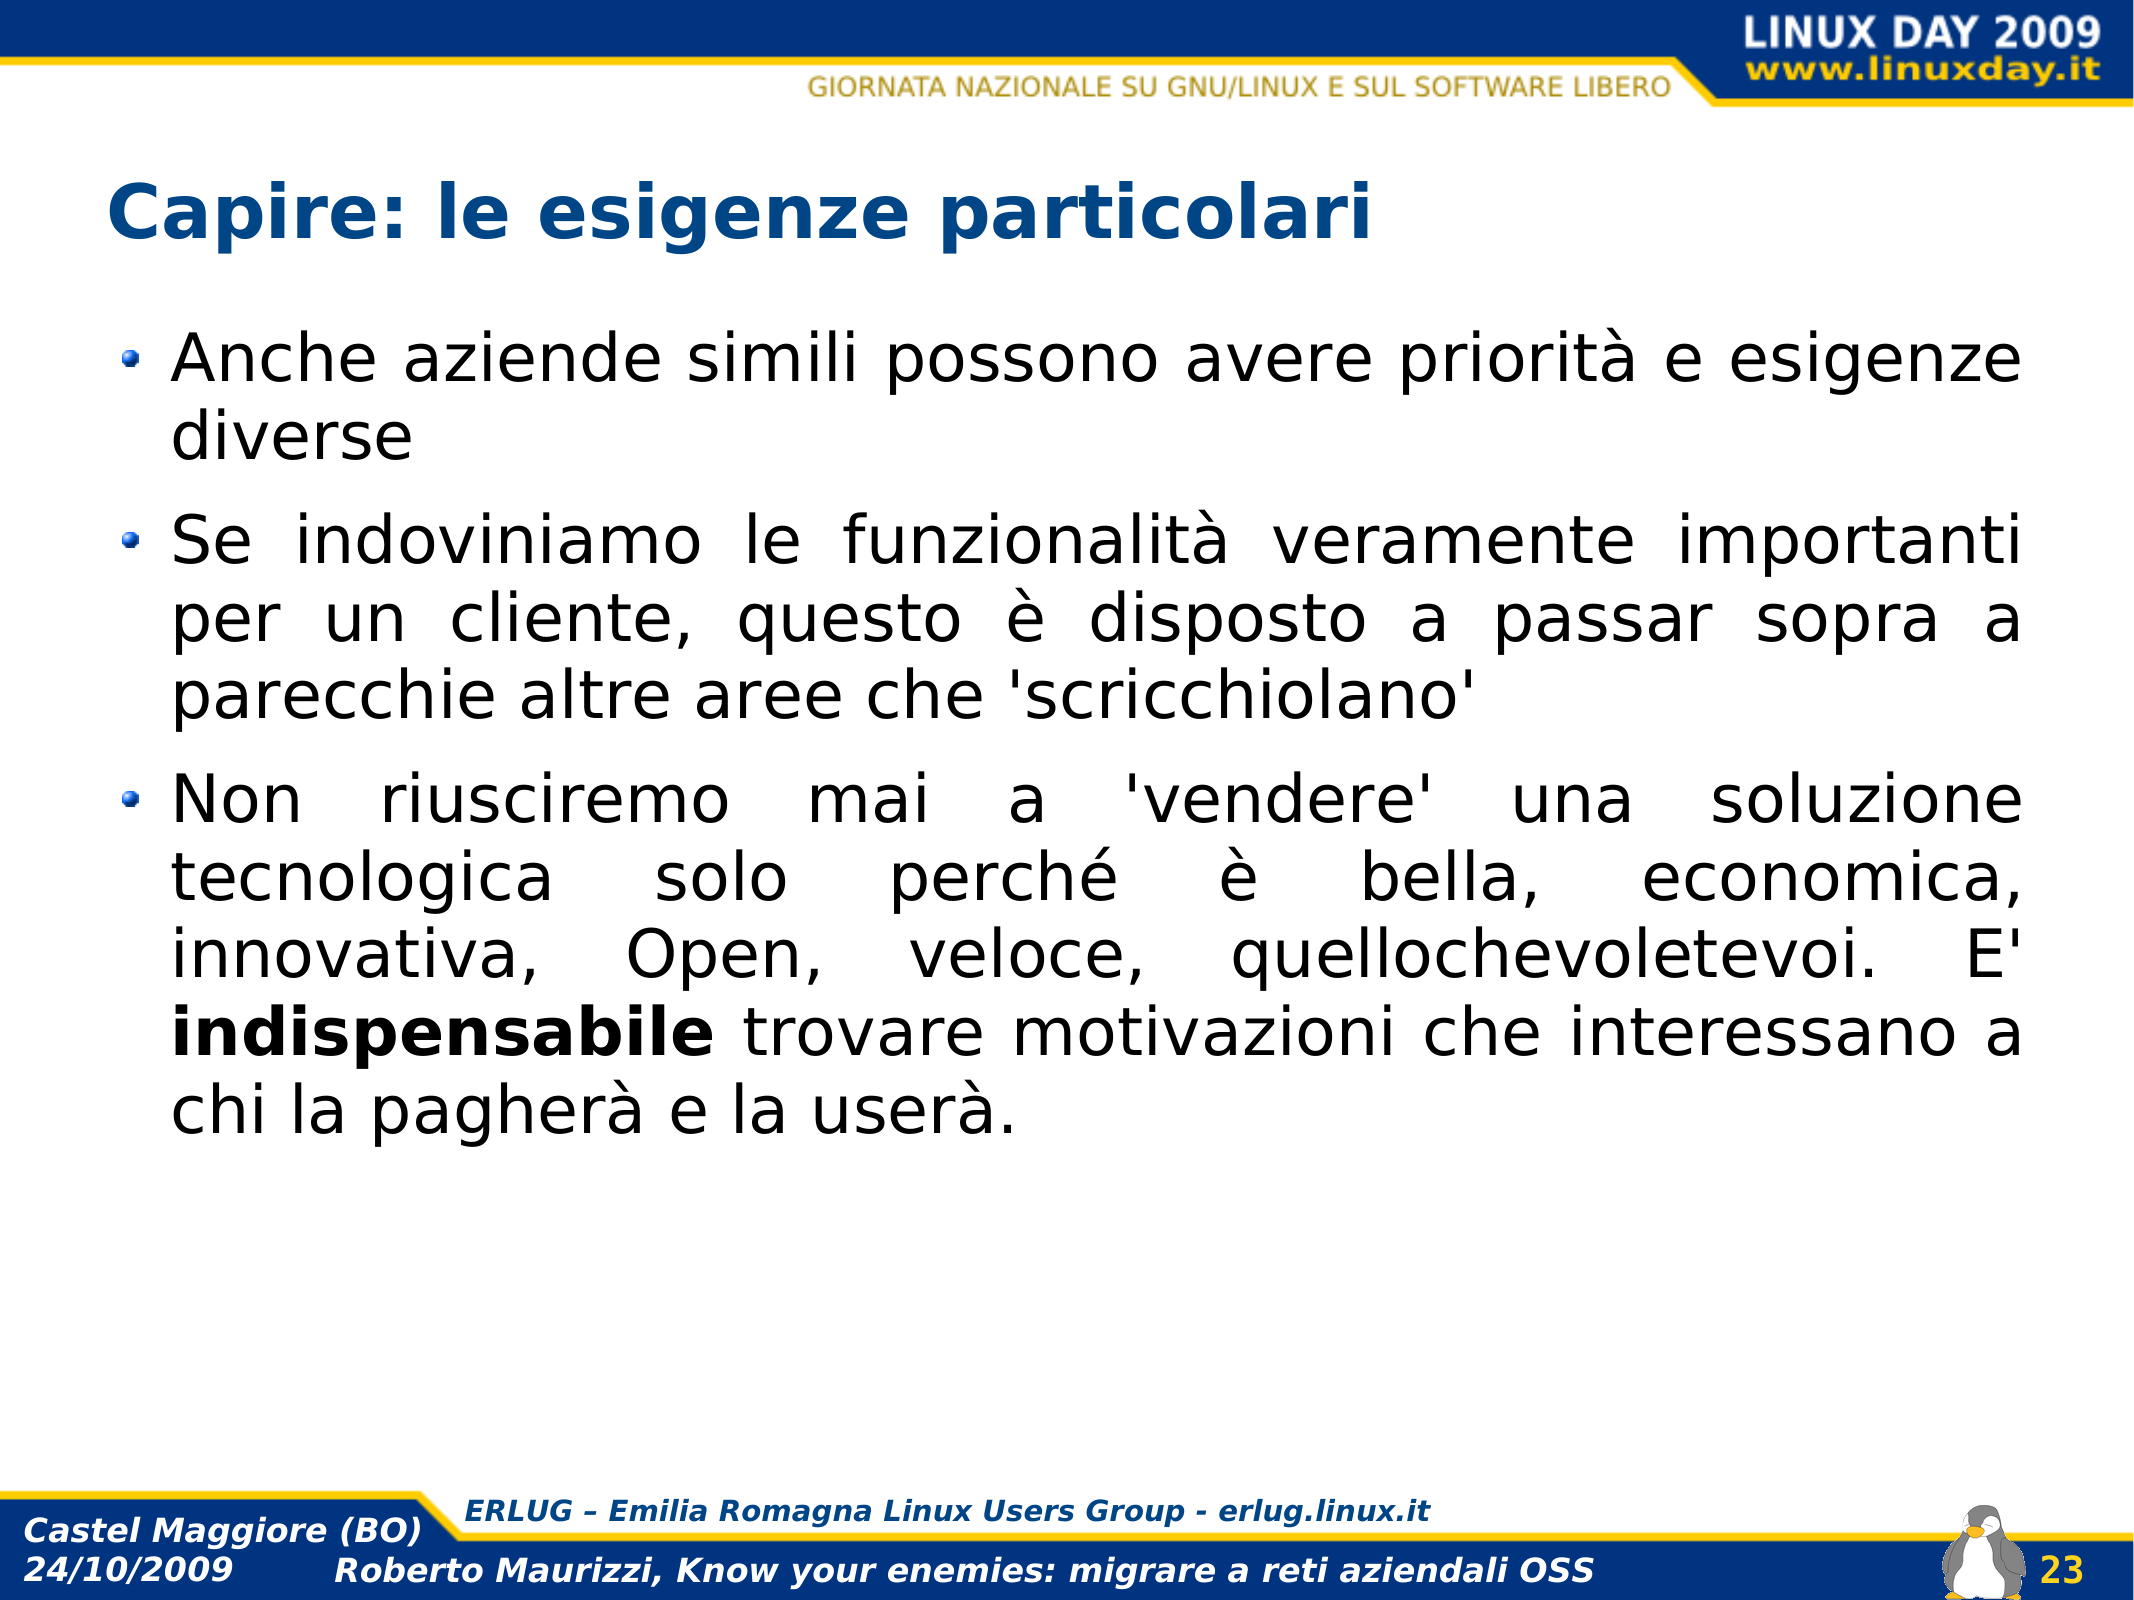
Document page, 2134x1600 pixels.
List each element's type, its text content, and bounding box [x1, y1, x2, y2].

title Capire: le esigenze particolari [106, 159, 2080, 267]
list Anche aziende simili possono avere priorità e esigenze diverse Se indoviniamo le funzionalità veramente importanti per un cliente, questo è disposto a passar sopra a parecchie altre aree che 'scricchiolano' Non riusciremo mai a 'vendere' una soluzione tecnologica solo perché è bella, economica, innovativa, Open, veloce, quellochevoletevoi. E' indispensabile trovare motivazioni che interessano a chi la pagherà e la userà. [106, 319, 2027, 1441]
picture [0, 0, 2134, 1600]
